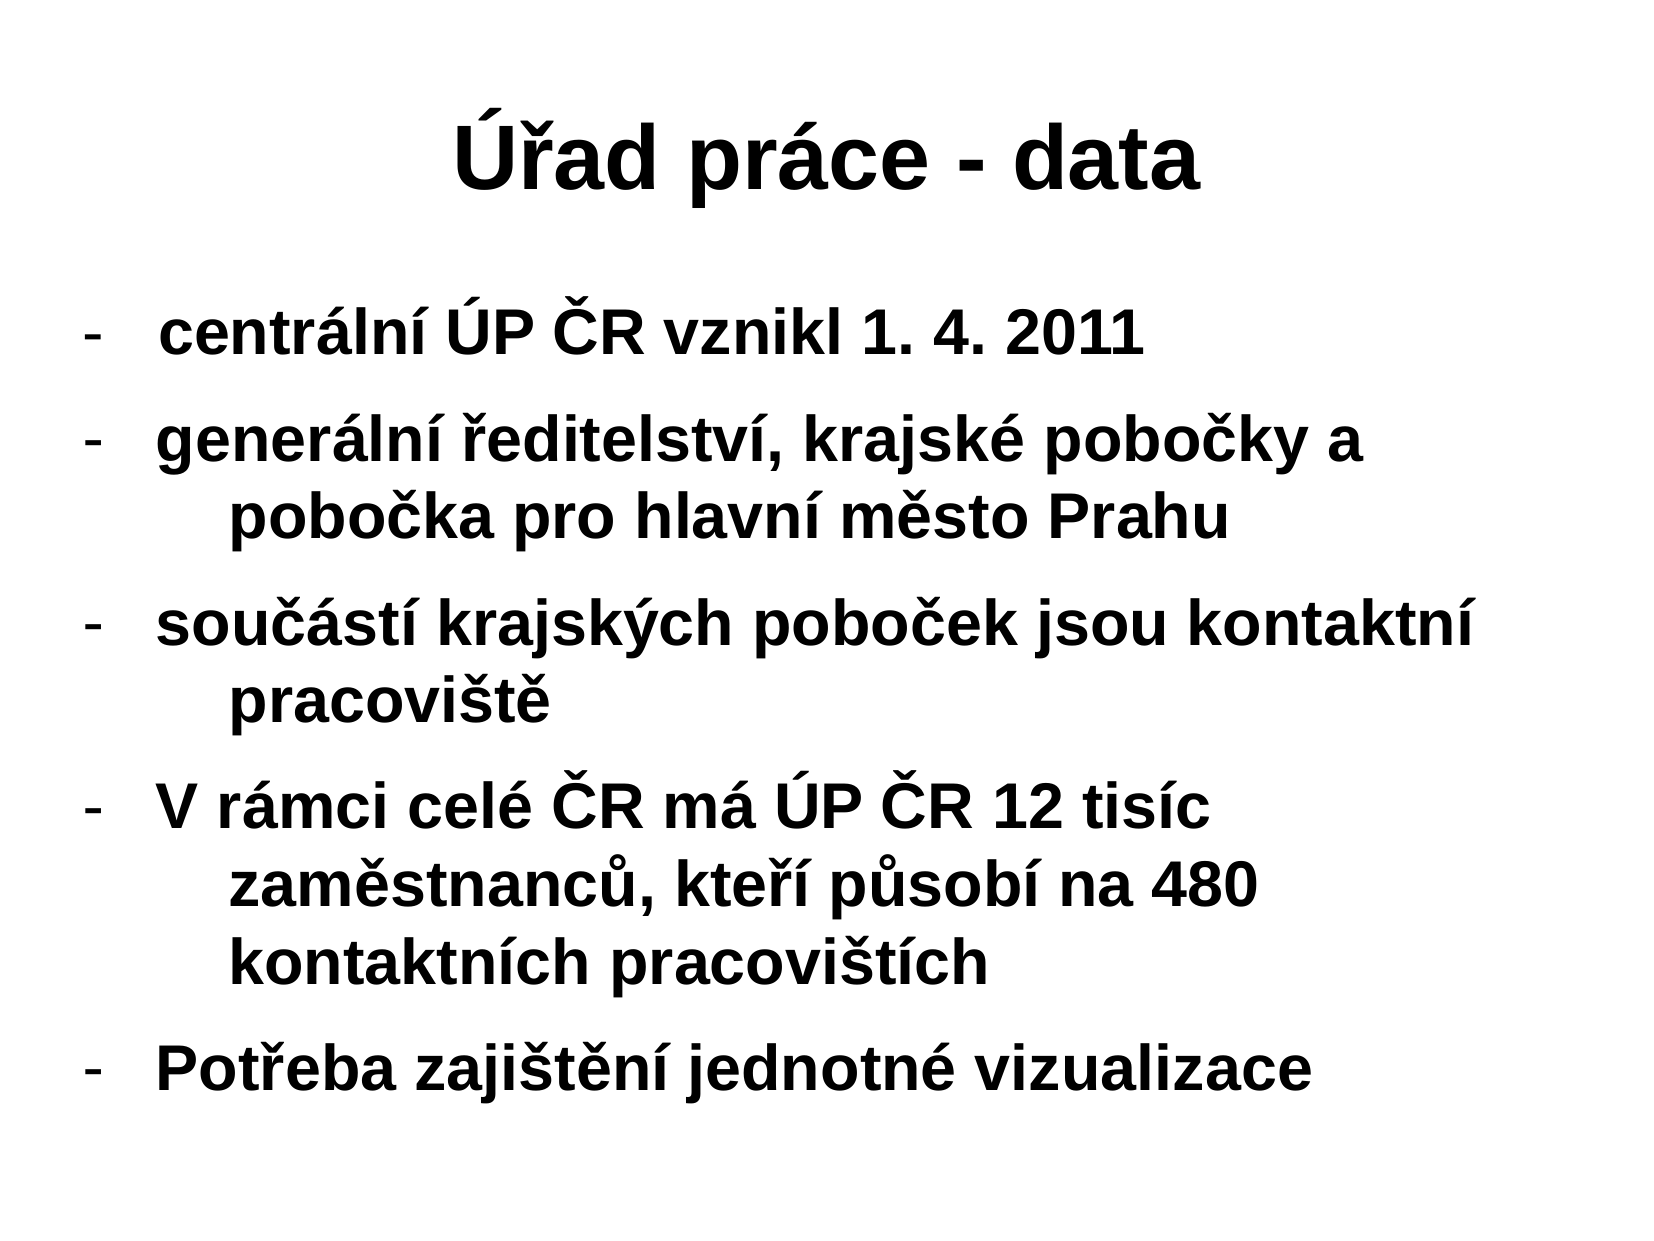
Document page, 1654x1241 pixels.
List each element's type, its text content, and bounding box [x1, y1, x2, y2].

title Úřad práce - data [82, 49, 1571, 257]
list - centrální ÚP ČR vznikl 1. 4. 2011 generální ředitelství, krajské pobočky a pobočka pro hlavní město Prahu součástí krajských poboček jsou kontaktní pracoviště V rámci celé ČR má ÚP ČR 12 tisíc zaměstnanců, kteří působí na 480 kontaktních pracovištích Potřeba zajištění jednotné vizualizace [82, 290, 1571, 1109]
